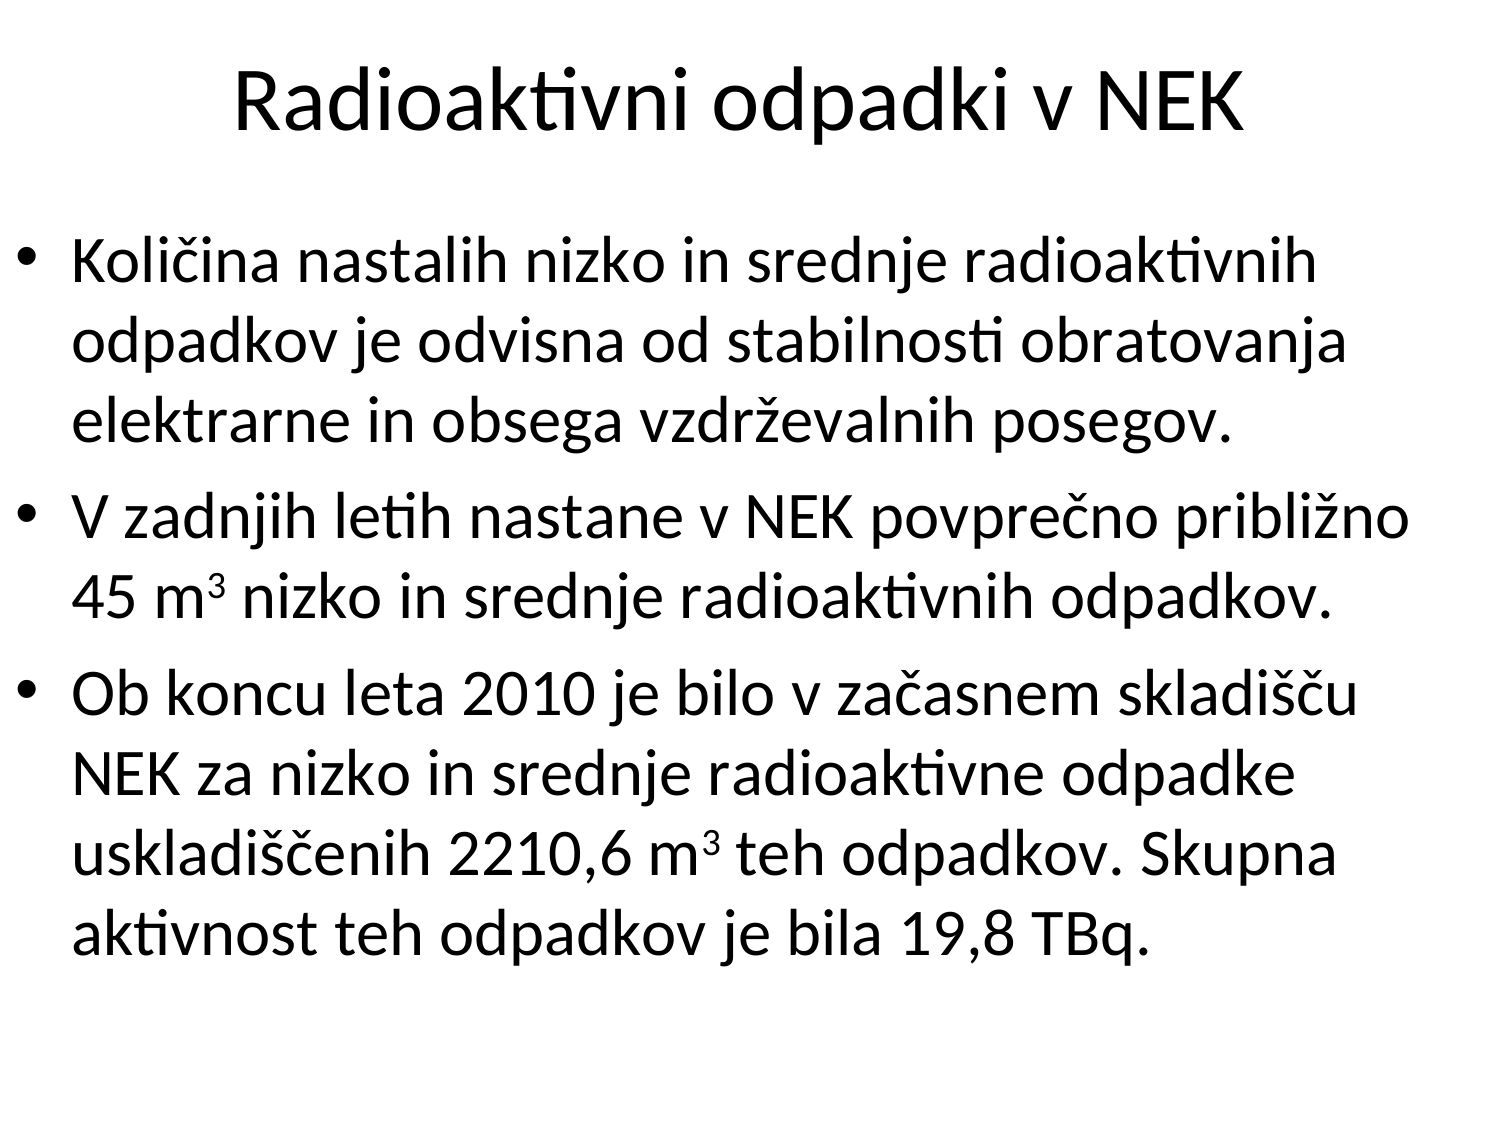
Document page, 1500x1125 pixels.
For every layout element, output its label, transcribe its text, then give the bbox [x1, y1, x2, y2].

text_box Količina nastalih nizko in srednje radioaktivnih odpadkov je odvisna od stabilnosti obratovanja elektrarne in obsega vzdrževalnih posegov. V zadnjih letih nastane v NEK povprečno približno 45 m3 nizko in srednje radioaktivnih odpadkov. Ob koncu leta 2010 je bilo v začasnem skladišču NEK za nizko in srednje radioaktivne odpadke uskladiščenih 2210,6 m3 teh odpadkov. Skupna aktivnost teh odpadkov je bila 19,8 TBq. [0, 207, 1500, 1125]
text_box Radioaktivni odpadki v NEK [64, 0, 1415, 188]
